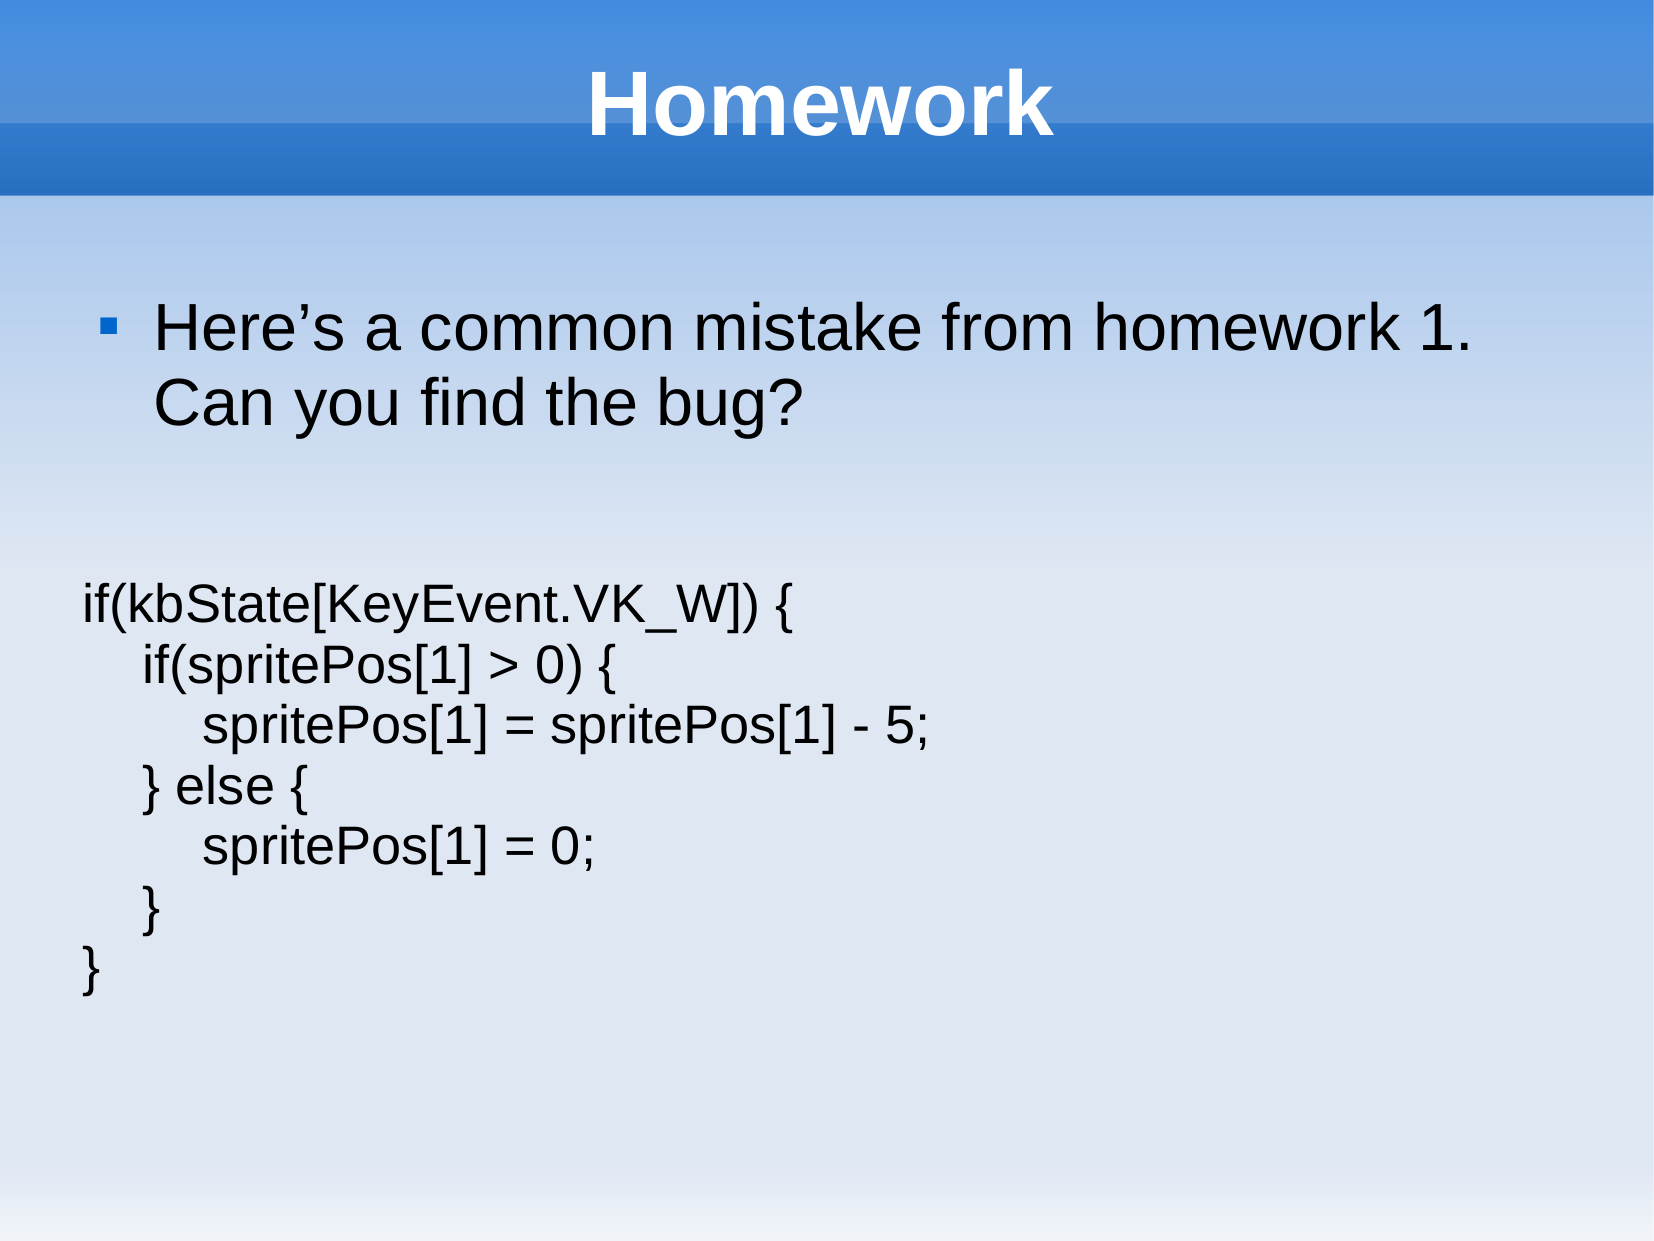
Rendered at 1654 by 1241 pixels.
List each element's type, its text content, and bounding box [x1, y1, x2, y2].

picture [0, 0, 1654, 1241]
title Homework [76, 0, 1565, 208]
list Here’s a common mistake from homework 1. Can you find the bug? if(kbState[KeyEvent.VK_W]) { if(spritePos[1] > 0) { spritePos[1] = spritePos[1] - 5; } else { spritePos[1] = 0; } } [82, 290, 1571, 1109]
